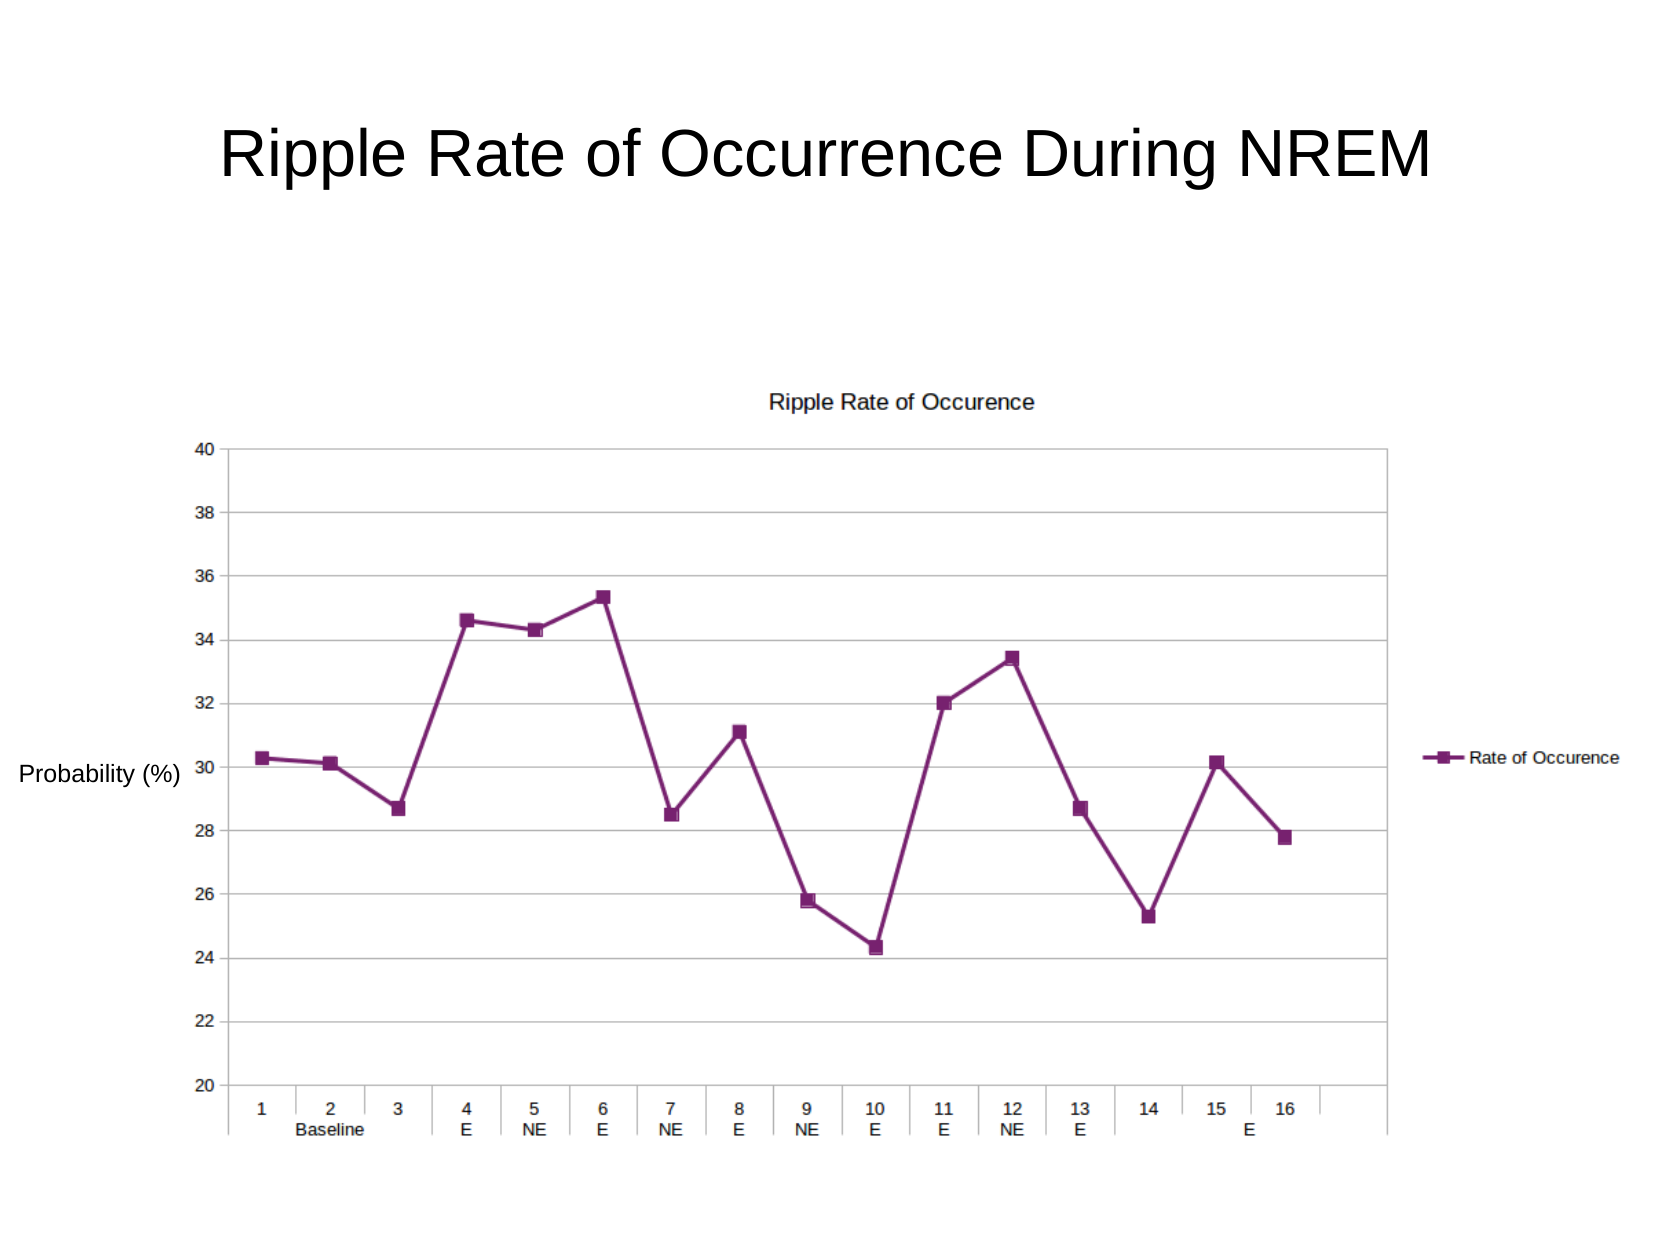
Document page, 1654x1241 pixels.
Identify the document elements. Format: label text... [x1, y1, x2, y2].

text_box Probability (%) [3, 752, 197, 796]
picture [166, 359, 1636, 1156]
title Ripple Rate of Occurrence During NREM [82, 49, 1571, 257]
